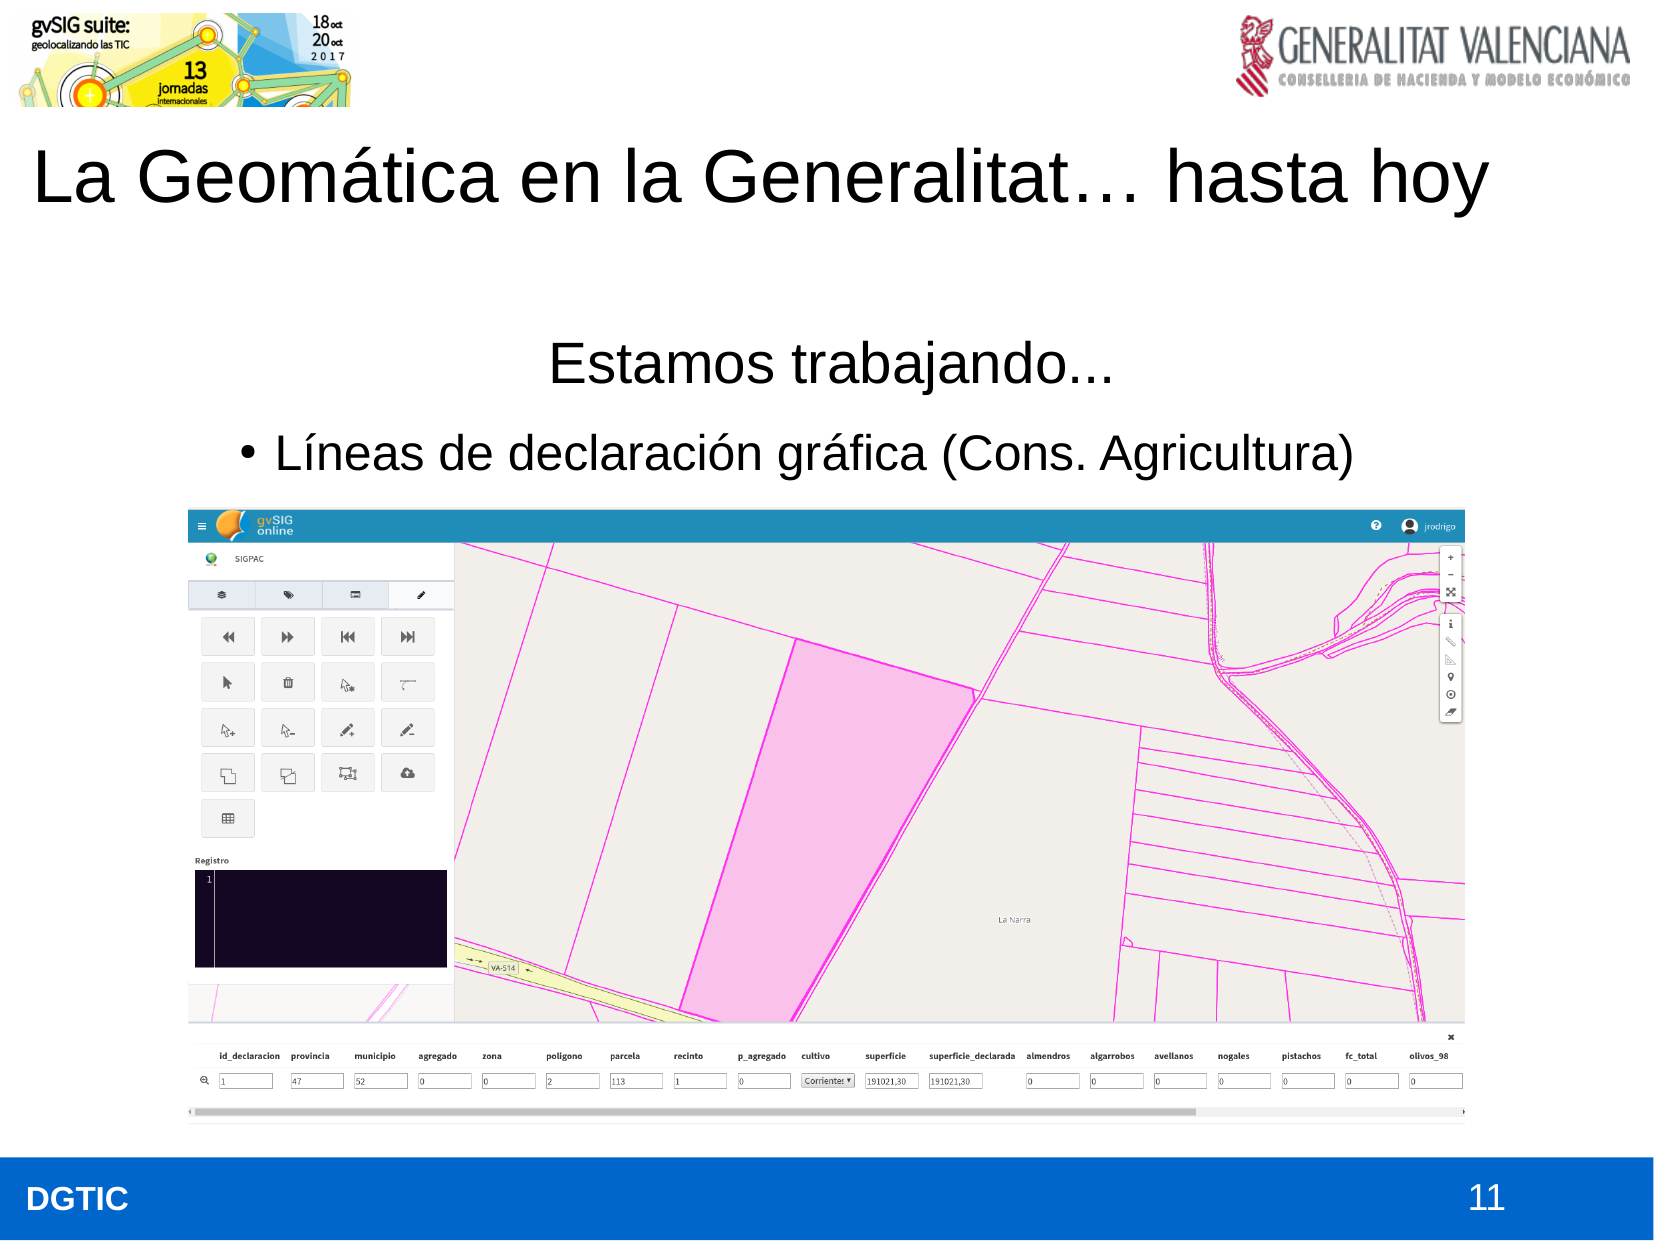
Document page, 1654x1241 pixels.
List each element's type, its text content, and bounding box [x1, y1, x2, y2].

title La Geomática en la Generalitat… hasta hoy [23, 50, 1501, 303]
text_box Estamos trabajando... Líneas de declaración gráfica (Cons. Agricultura) [82, 75, 1583, 915]
picture [11, 13, 355, 107]
picture [1236, 11, 1630, 100]
picture [188, 507, 1465, 1134]
